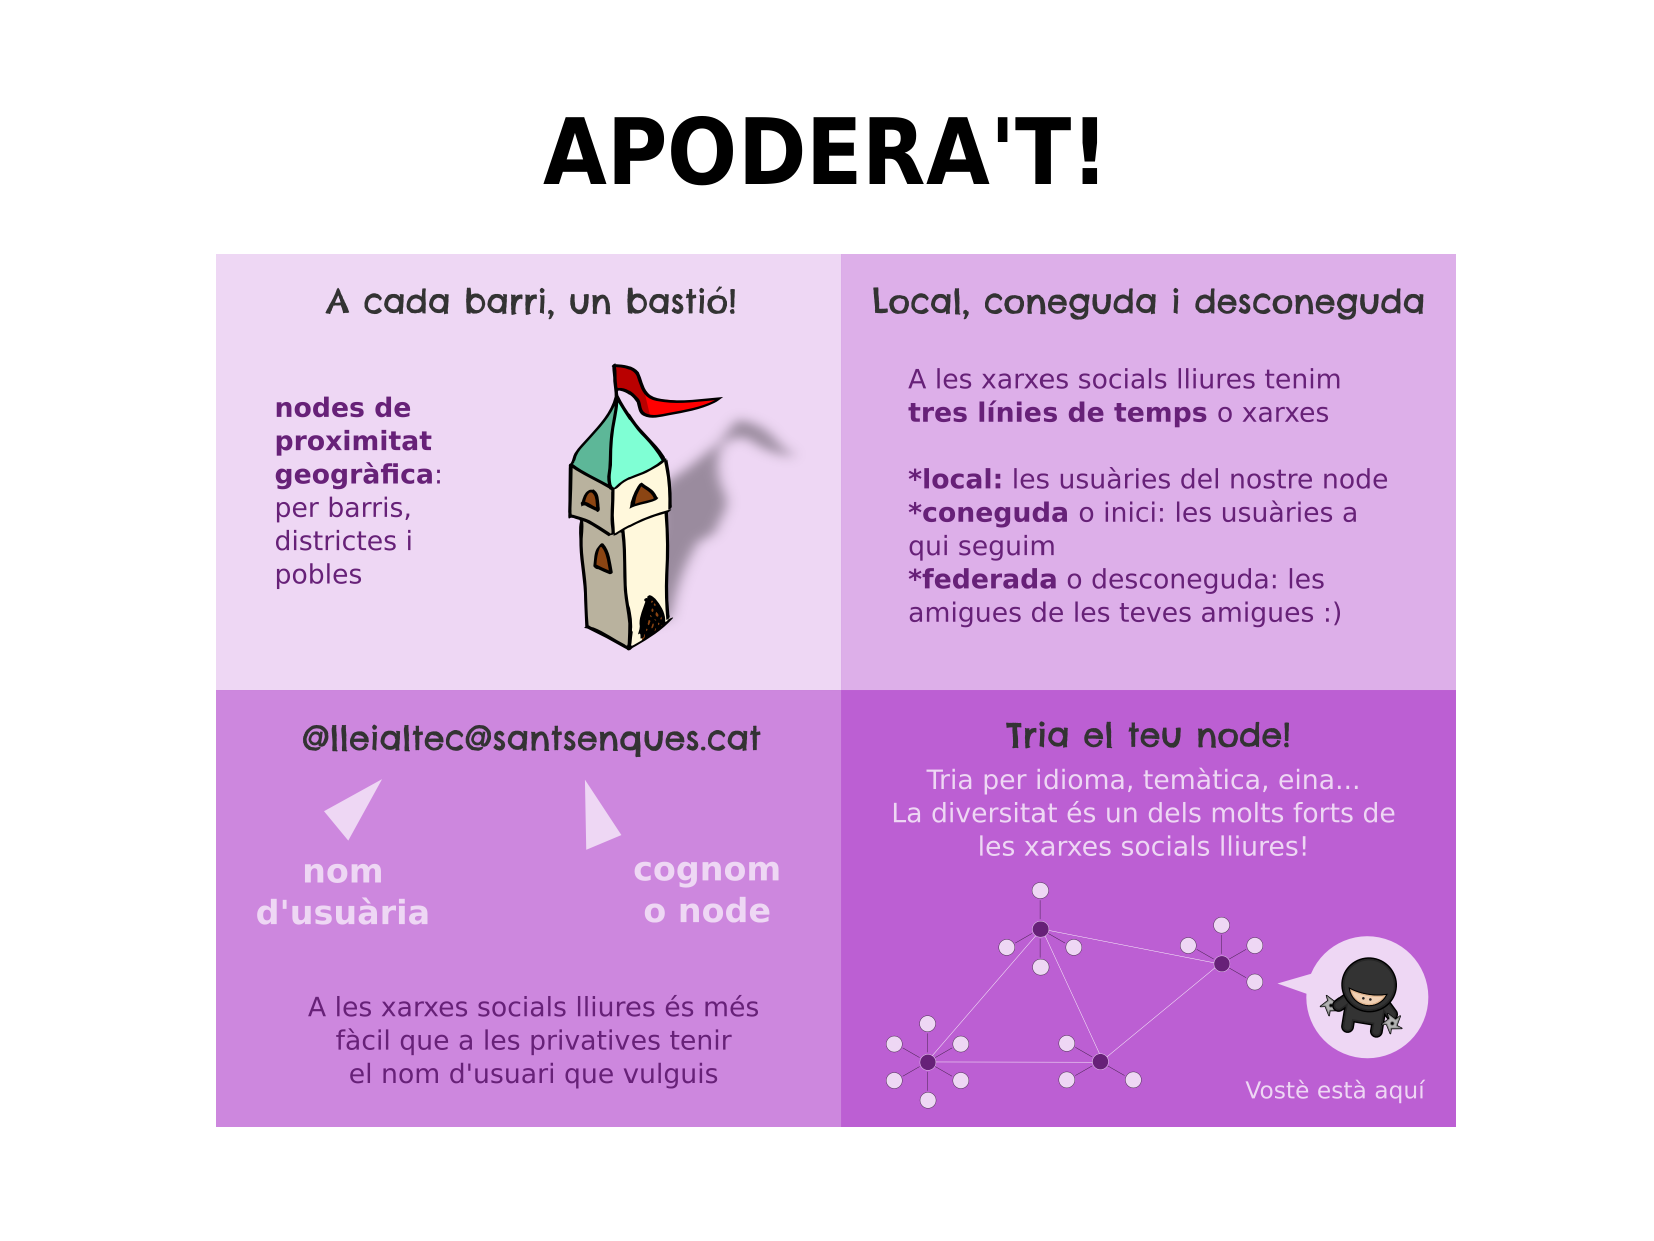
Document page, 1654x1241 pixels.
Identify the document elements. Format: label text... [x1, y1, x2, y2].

picture [216, 254, 1456, 1127]
title APODERA'T! [82, 49, 1571, 257]
